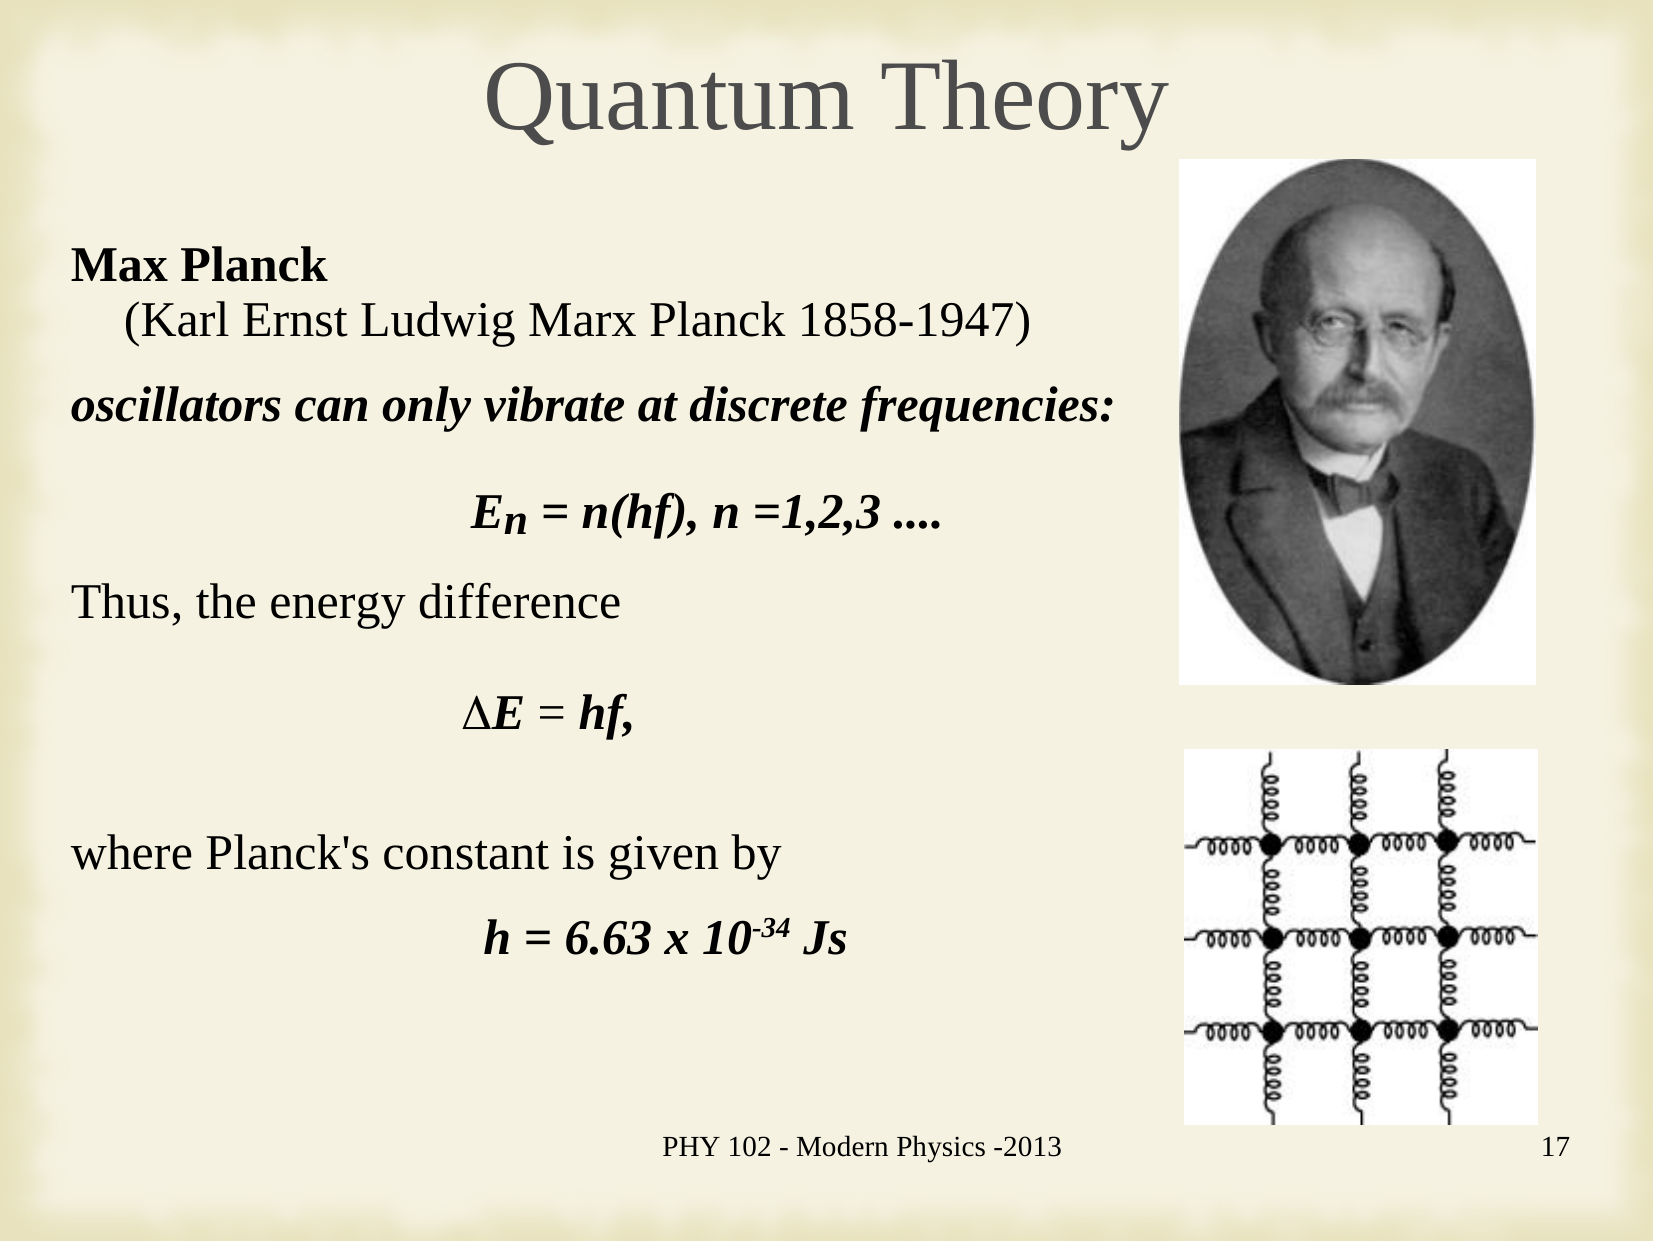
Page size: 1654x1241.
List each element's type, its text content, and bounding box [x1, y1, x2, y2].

title Quantum Theory [82, 0, 1571, 193]
picture [0, 0, 1653, 1241]
list Max Planck (Karl Ernst Ludwig Marx Planck 1858-1947) oscillators can only vibrate at discrete frequencies: En = n(hf), n =1,2,3 .... Thus, the energy difference DE = hf, where Planck's constant is given by h = 6.63 x 10-34 Js [53, 237, 1133, 1005]
